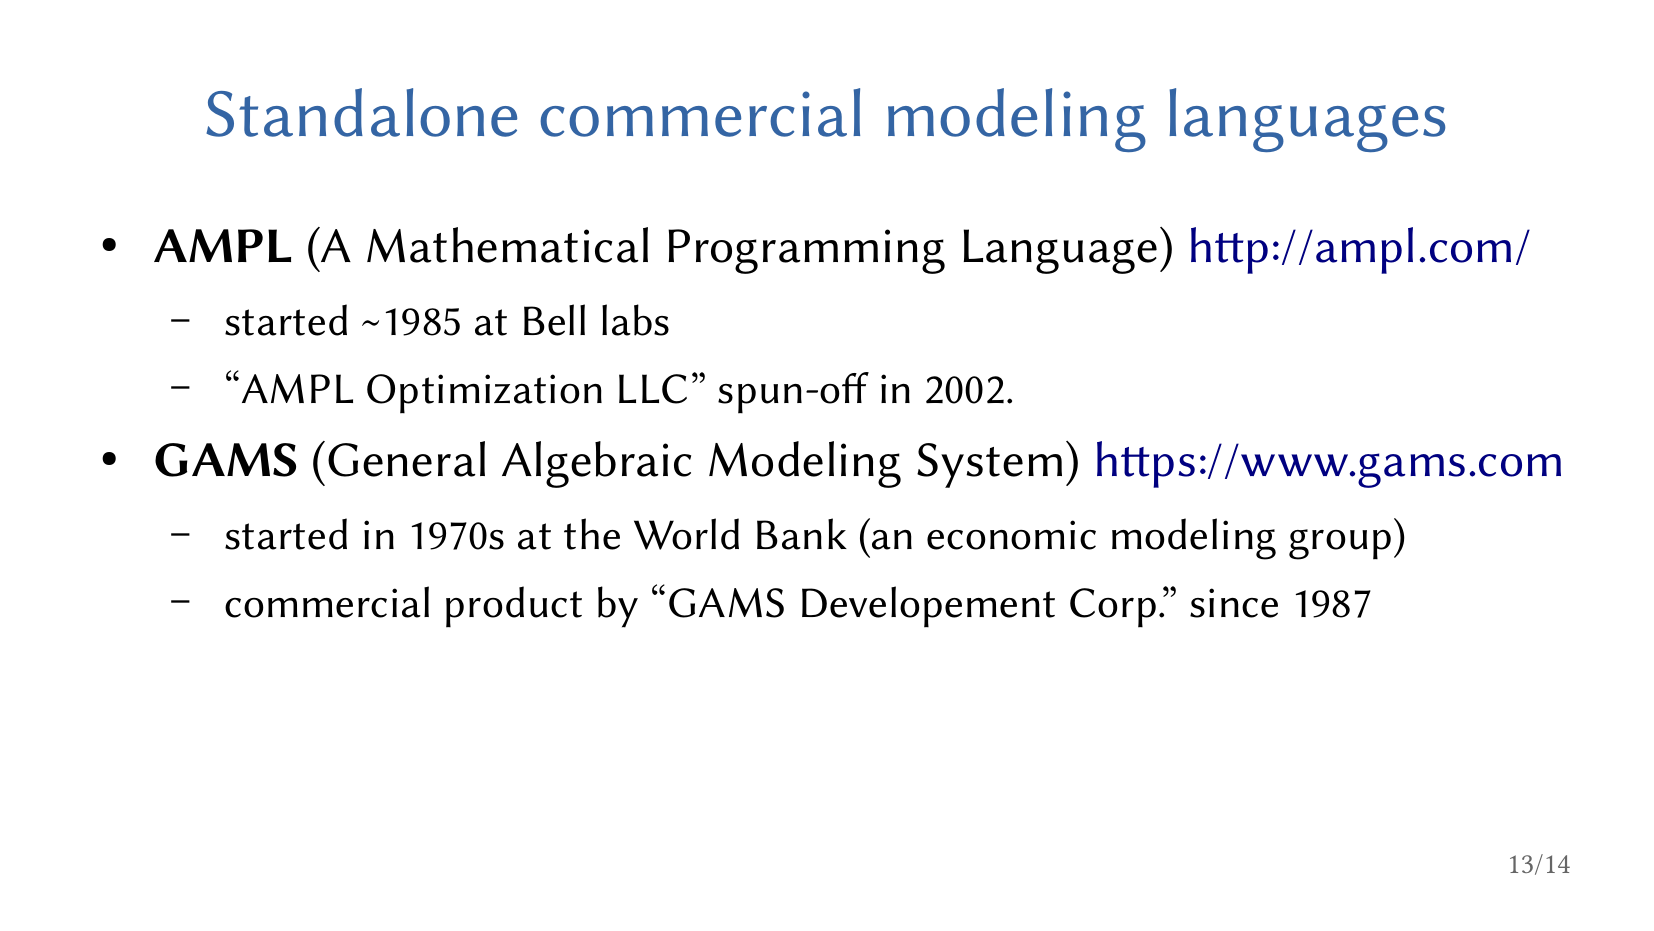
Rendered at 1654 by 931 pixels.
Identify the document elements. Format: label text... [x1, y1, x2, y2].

list AMPL (A Mathematical Programming Language) http://ampl.com/ started ~1985 at Bell labs “AMPL Optimization LLC” spun-off in 2002. GAMS (General Algebraic Modeling System) https://www.gams.com started in 1970s at the World Bank (an economic modeling group) commercial product by “GAMS Developement Corp.” since 1987 [82, 217, 1571, 758]
title Standalone commercial modeling languages [82, 37, 1571, 193]
